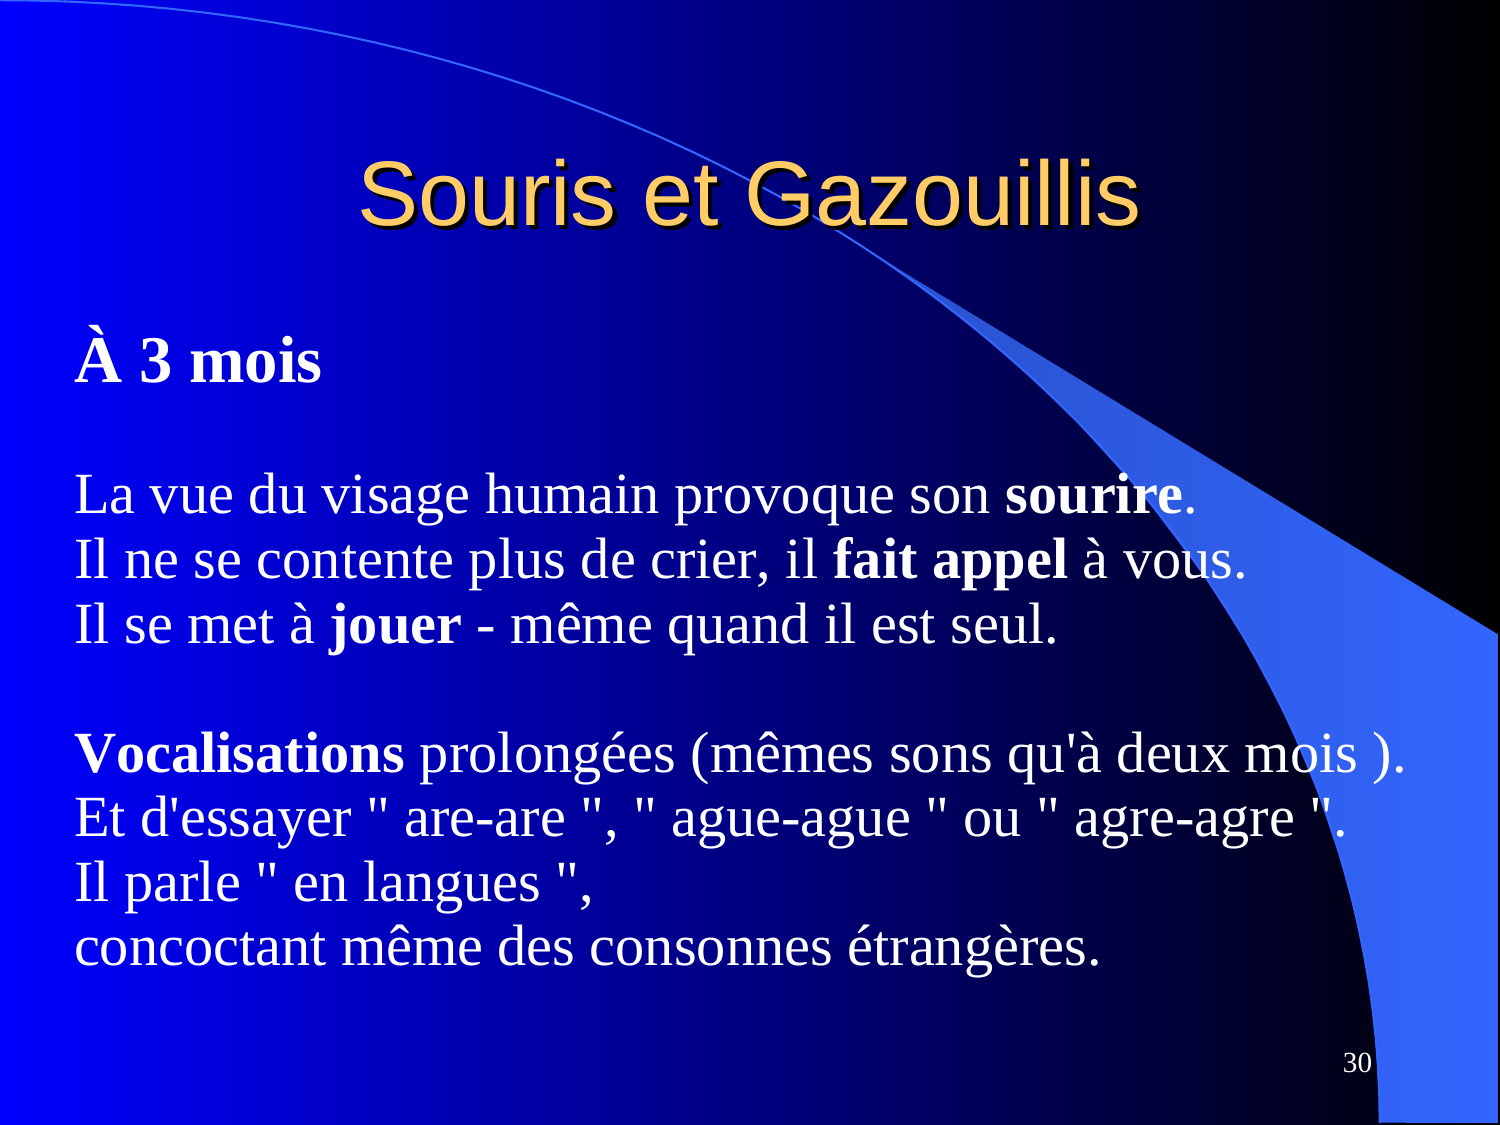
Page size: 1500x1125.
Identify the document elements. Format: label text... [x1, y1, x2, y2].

text_box À 3 mois La vue du visage humain provoque son sourire. Il ne se contente plus de crier, il fait appel à vous. Il se met à jouer - même quand il est seul. Vocalisations prolongées (mêmes sons qu'à deux mois ). Et d'essayer " are-are ", " ague-ague " ou " agre-agre ". Il parle " en langues ", concoctant même des consonnes étrangères. [59, 315, 1437, 987]
title Souris et Gazouillis [112, 99, 1388, 288]
